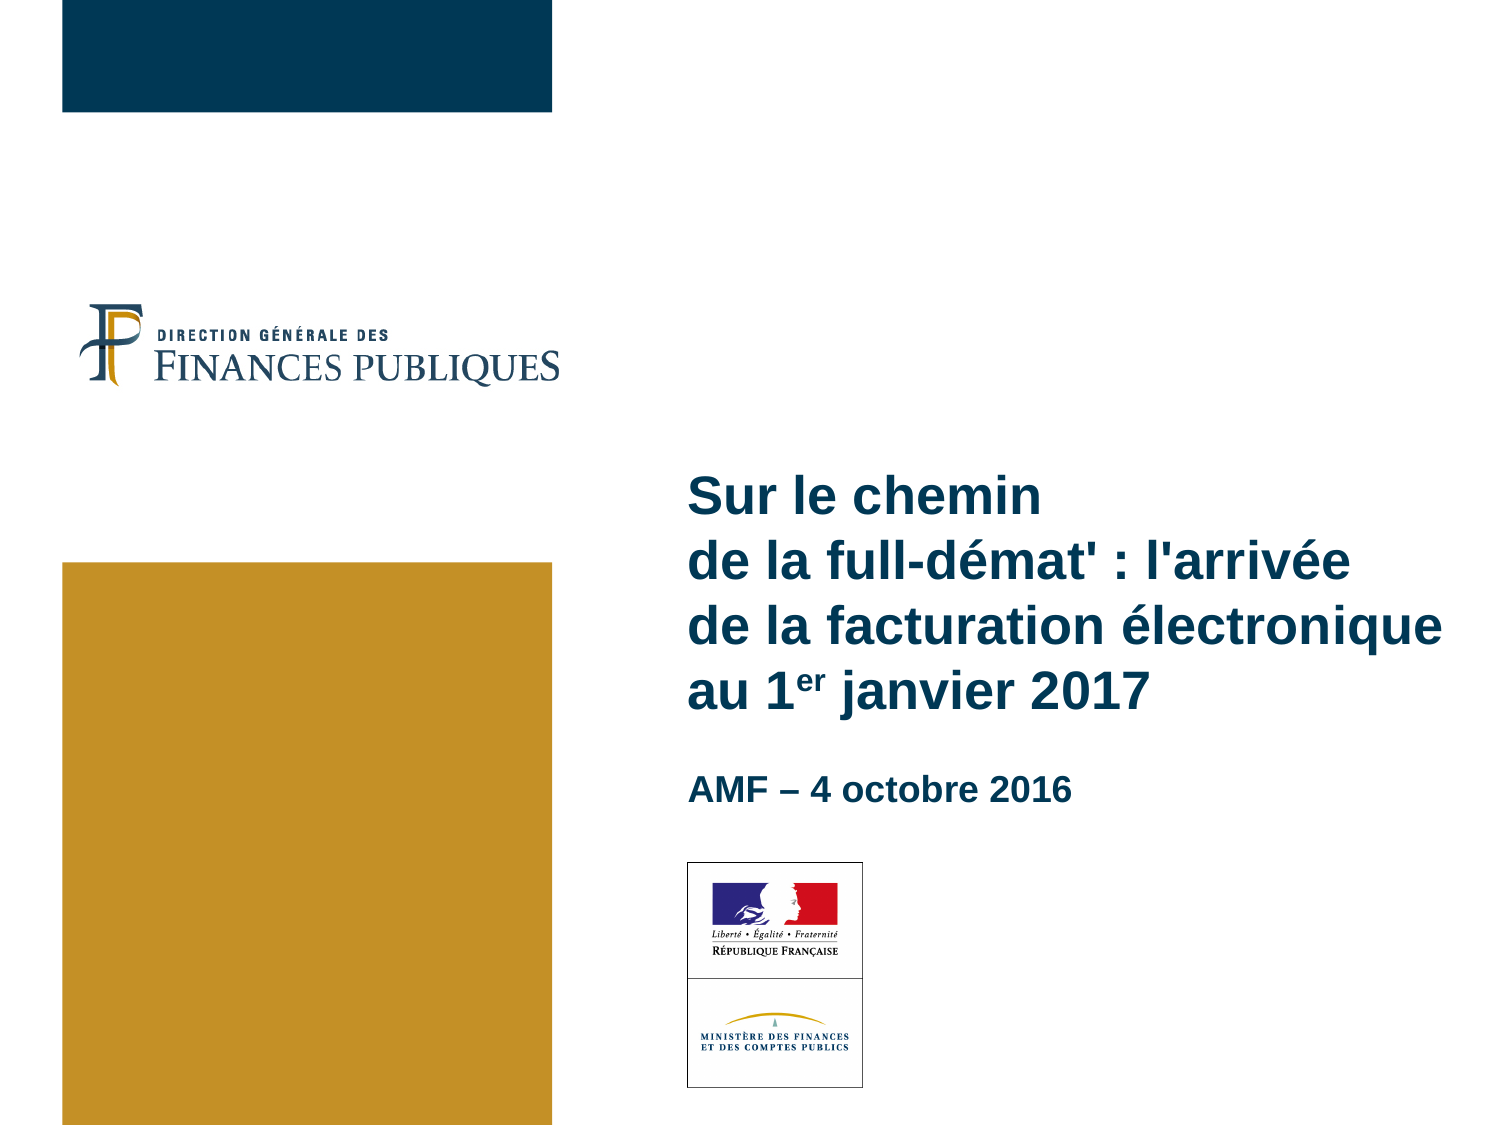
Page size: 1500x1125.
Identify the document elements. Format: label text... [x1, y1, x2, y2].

picture [687, 874, 863, 1088]
picture [50, 274, 588, 416]
title Sur le chemin de la full-démat' : l'arrivée de la facturation électronique au 1er janvier 2017 AMF – 4 octobre 2016 [687, 460, 1463, 874]
